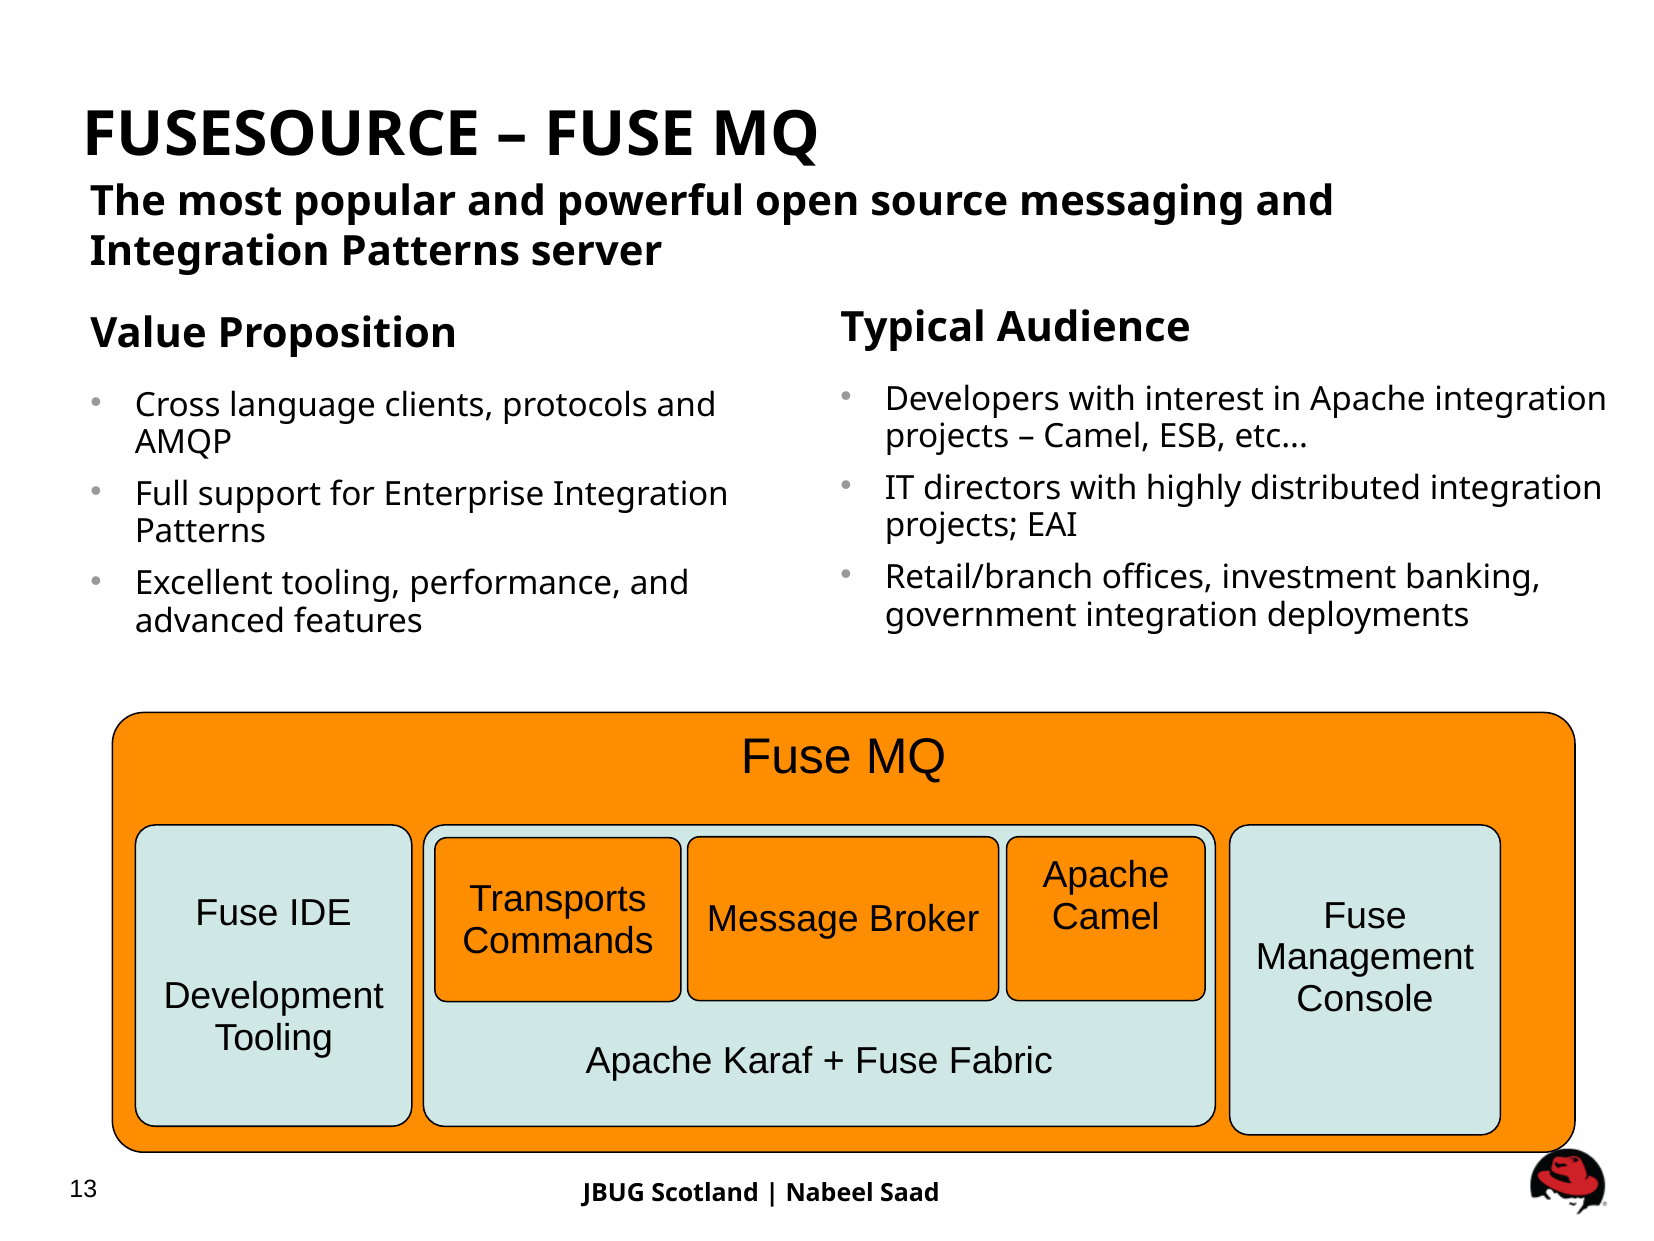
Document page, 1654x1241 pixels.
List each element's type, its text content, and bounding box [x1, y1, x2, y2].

picture [1529, 1146, 1613, 1224]
text_box Apache Camel [1006, 836, 1206, 1001]
text_box Transports Commands [434, 837, 681, 1002]
text_box The most popular and powerful open source messaging and Integration Patterns server [74, 163, 1463, 263]
text_box Fuse MQ [112, 712, 1576, 1153]
text_box Fuse Management Console [1229, 824, 1501, 1135]
list Value Proposition Cross language clients, protocols and AMQP Full support for Enterprise Integration Patterns Excellent tooling, performance, and advanced features [75, 307, 751, 655]
title FUSESOURCE – FUSE MQ [82, 37, 1571, 226]
text_box Apache Karaf + Fuse Fabric [423, 824, 1216, 1127]
list Typical Audience Developers with interest in Apache integration projects – Camel, ESB, etc... IT directors with highly distributed integration projects; EAI Retail/branch offices, investment banking, government integration deployments [825, 301, 1613, 634]
text_box Fuse IDE Development Tooling [135, 824, 412, 1127]
text_box Message Broker [687, 836, 999, 1001]
